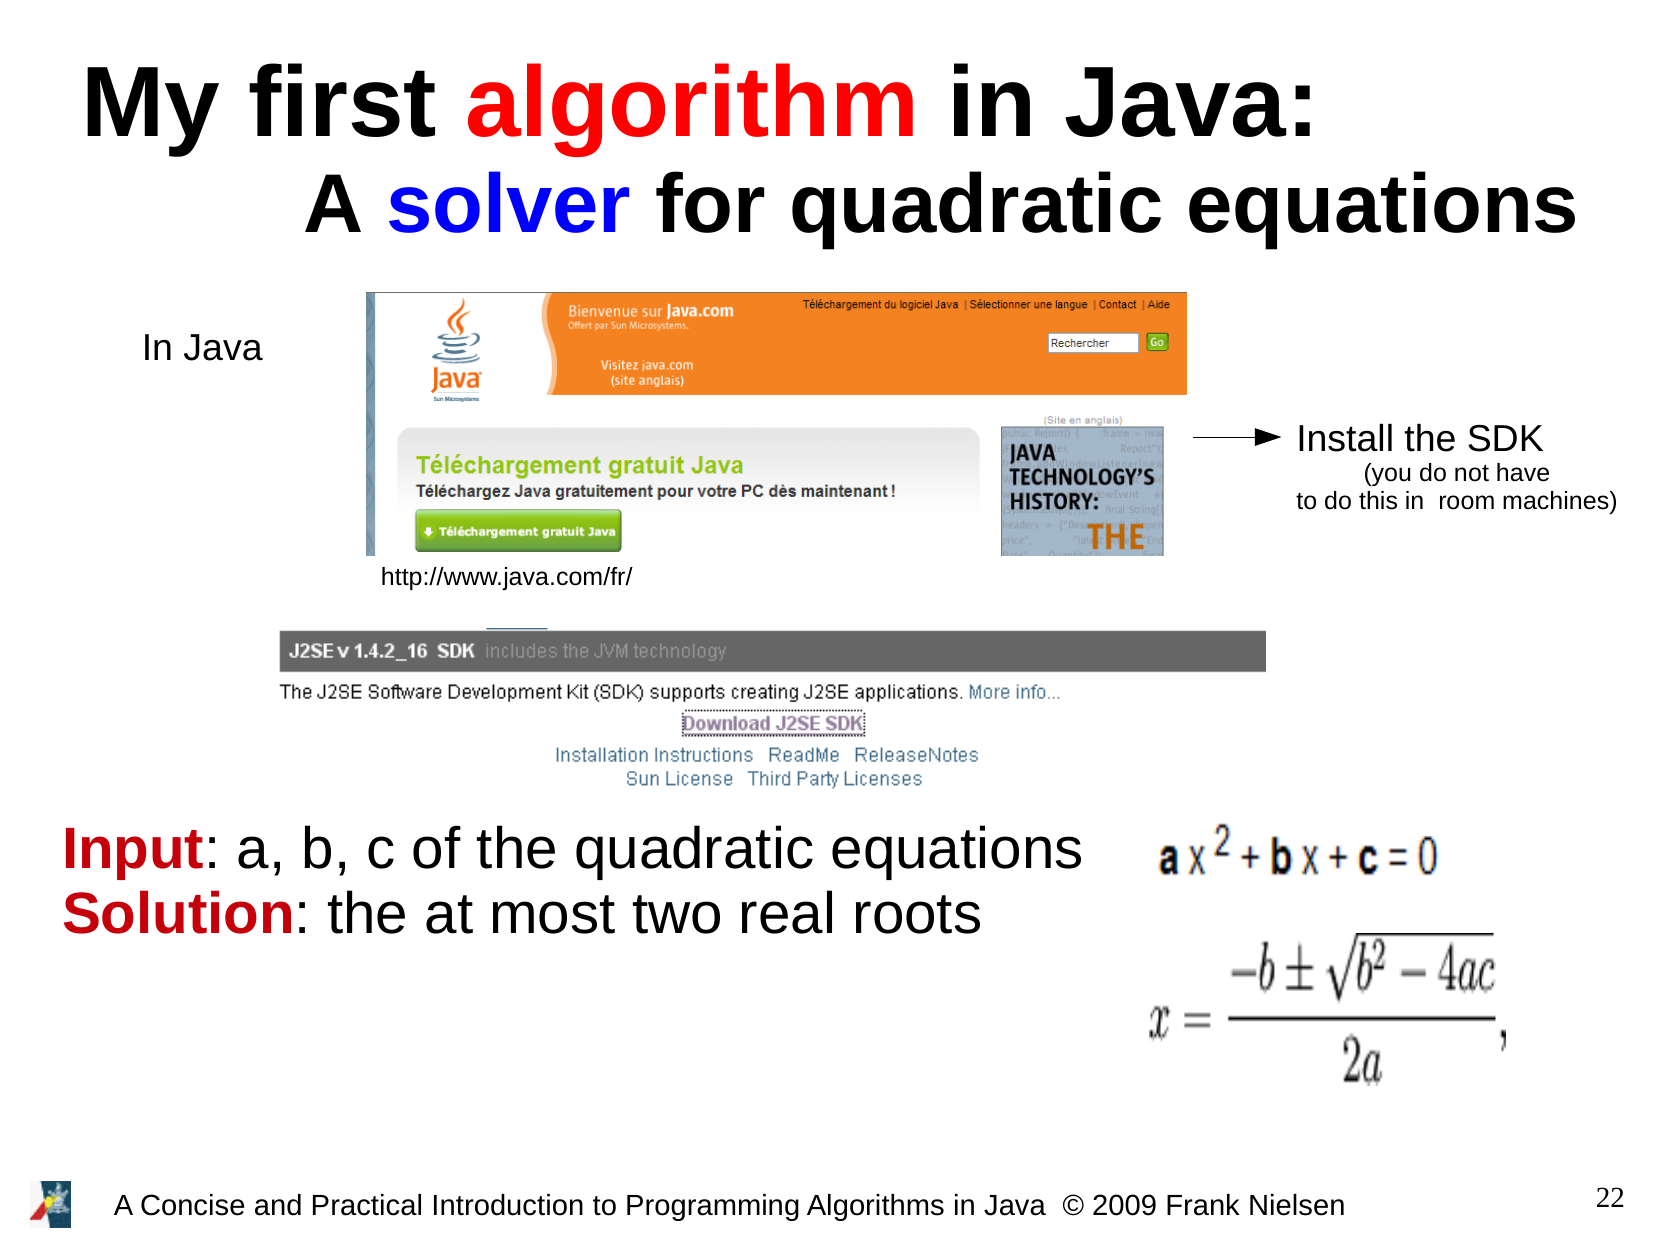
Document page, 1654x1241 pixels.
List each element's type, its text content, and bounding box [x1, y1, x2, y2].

picture [366, 292, 1187, 556]
picture [1149, 933, 1506, 1086]
picture [277, 628, 1506, 928]
text_box In Java [127, 318, 278, 376]
text_box My first algorithm in Java: A solver for quadratic equations [67, 38, 1625, 259]
text_box Install the SDK (you do not have to do this in room machines) [1281, 409, 1634, 523]
text_box http://www.java.com/fr/ [366, 555, 648, 598]
picture [29, 1181, 71, 1228]
text_box Input: a, b, c of the quadratic equations Solution: the at most two real roots [47, 808, 1100, 957]
